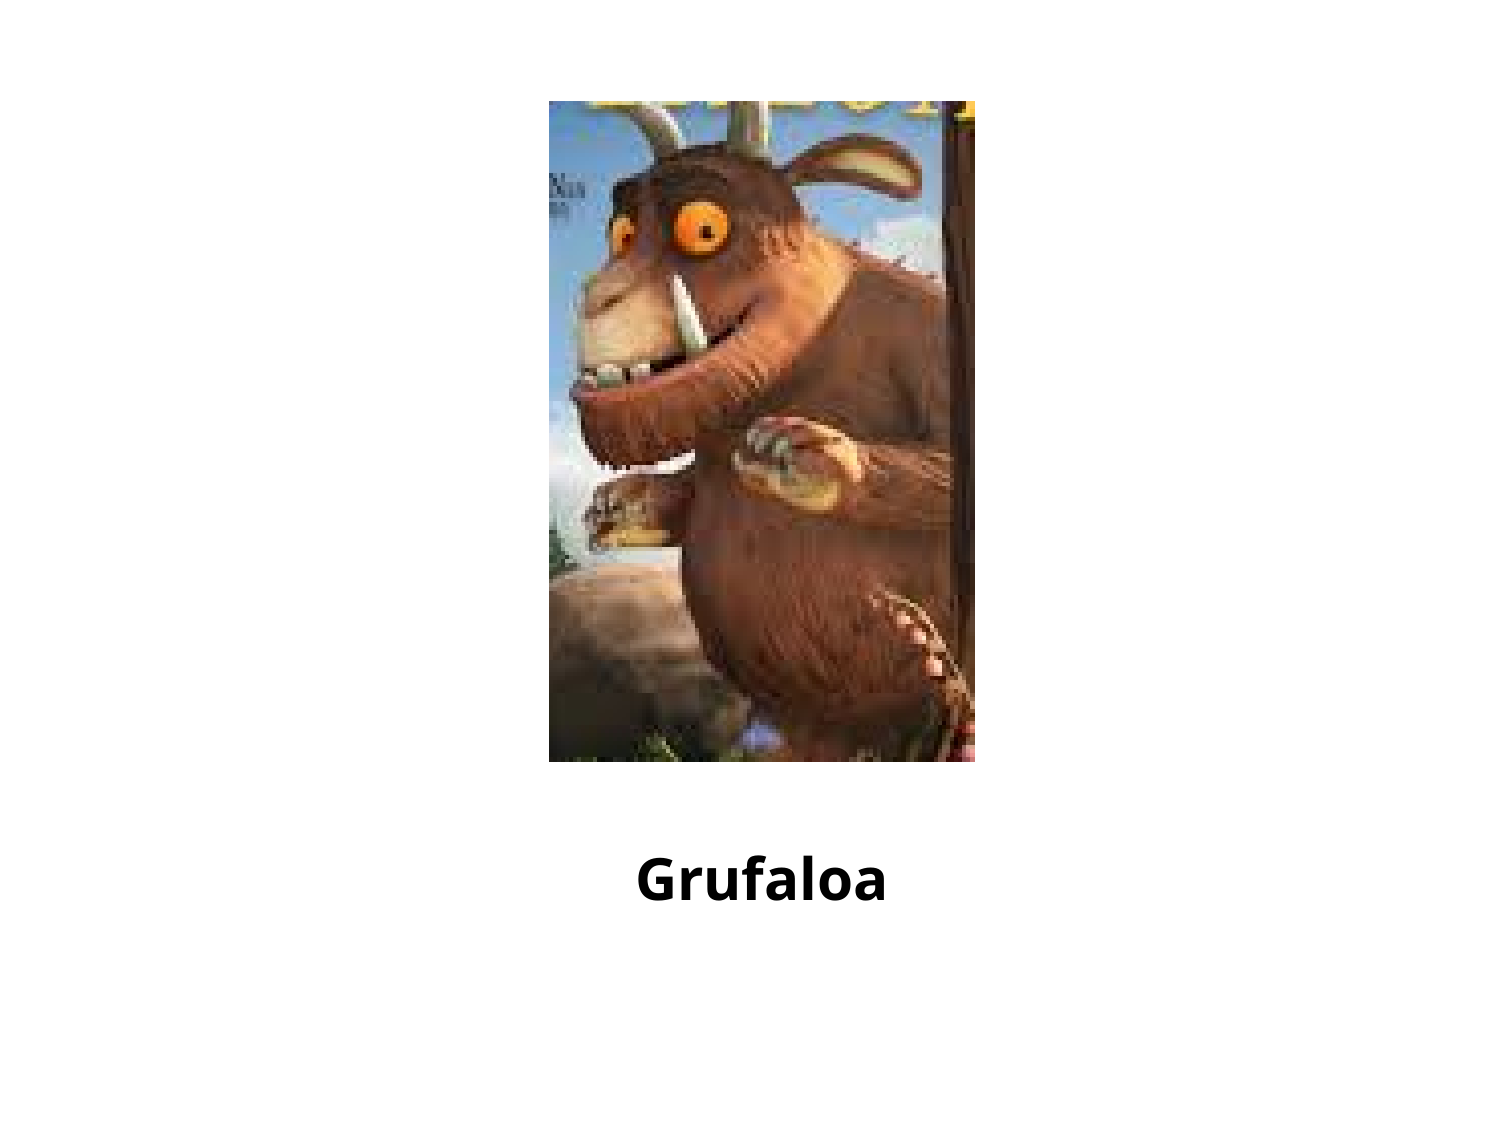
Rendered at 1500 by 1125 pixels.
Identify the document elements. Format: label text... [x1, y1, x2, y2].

text_box Grufaloa [549, 834, 975, 920]
picture [549, 101, 975, 762]
